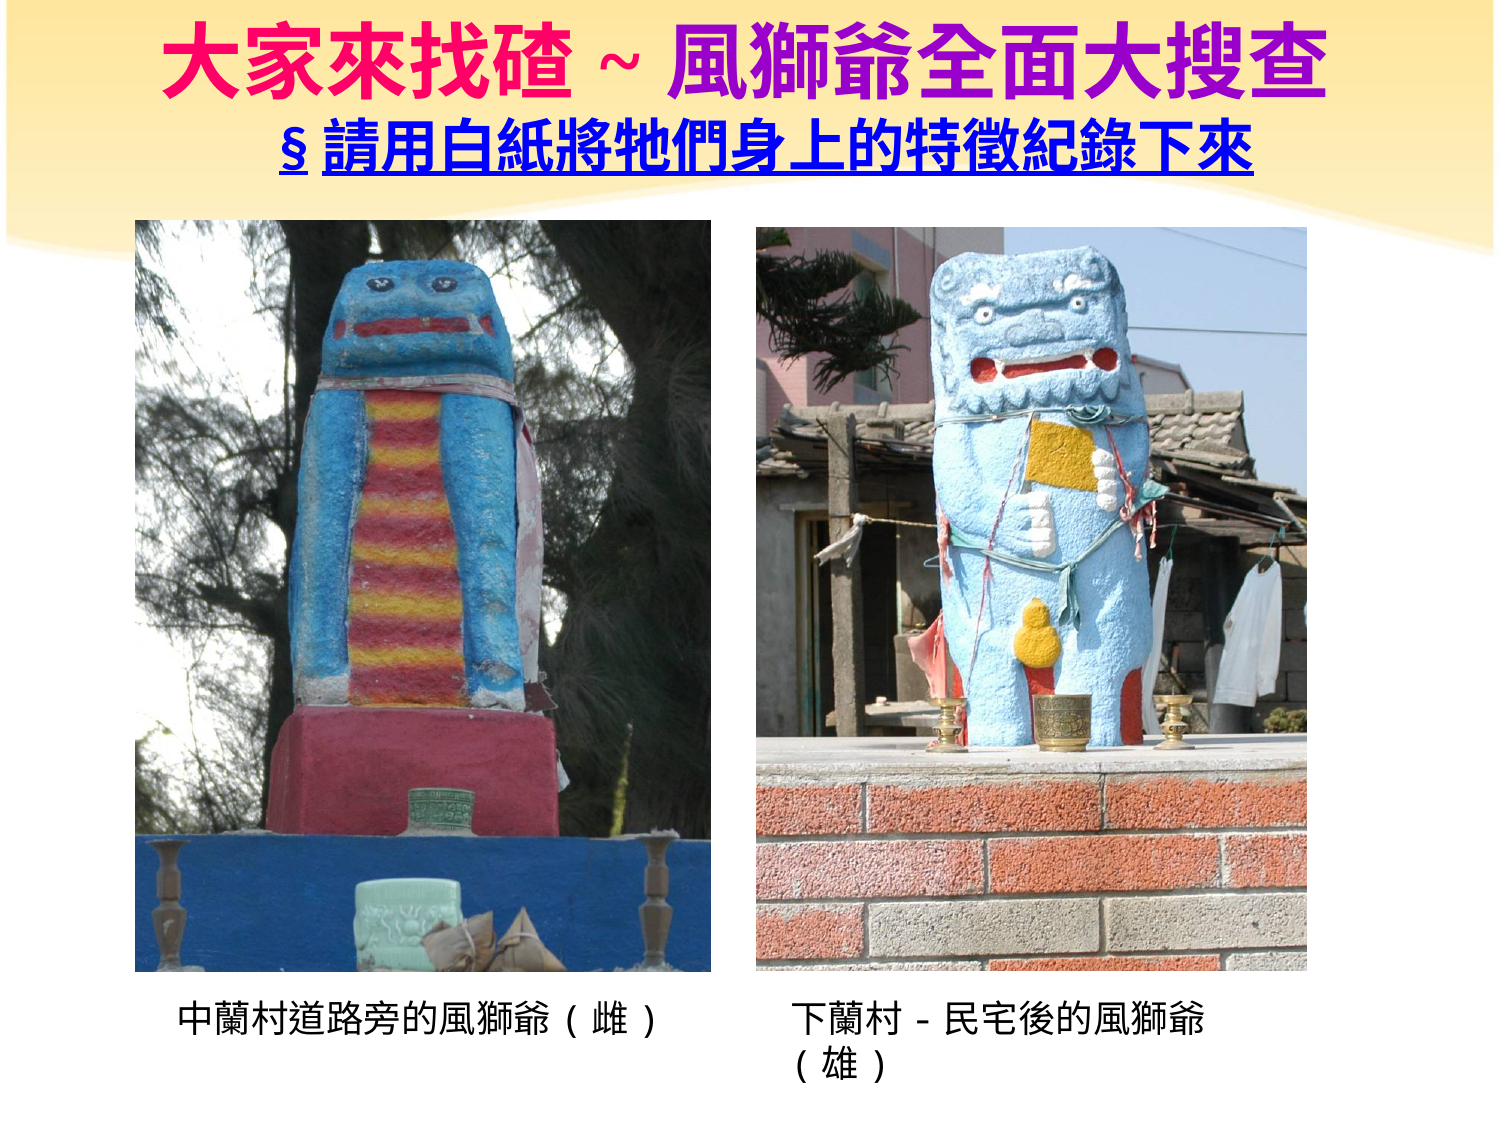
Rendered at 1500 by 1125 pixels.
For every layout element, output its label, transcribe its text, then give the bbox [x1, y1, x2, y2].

text_box 中蘭村道路旁的風獅爺(雌) [161, 987, 705, 1048]
picture [827, 1048, 842, 1068]
picture [0, 0, 1500, 1068]
text_box 下蘭村-民宅後的風獅爺(雄) [775, 987, 1319, 1048]
title 大家來找碴~風獅爺全面大搜查 §請用白紙將牠們身上的特徵紀錄下來 [70, 0, 1421, 188]
